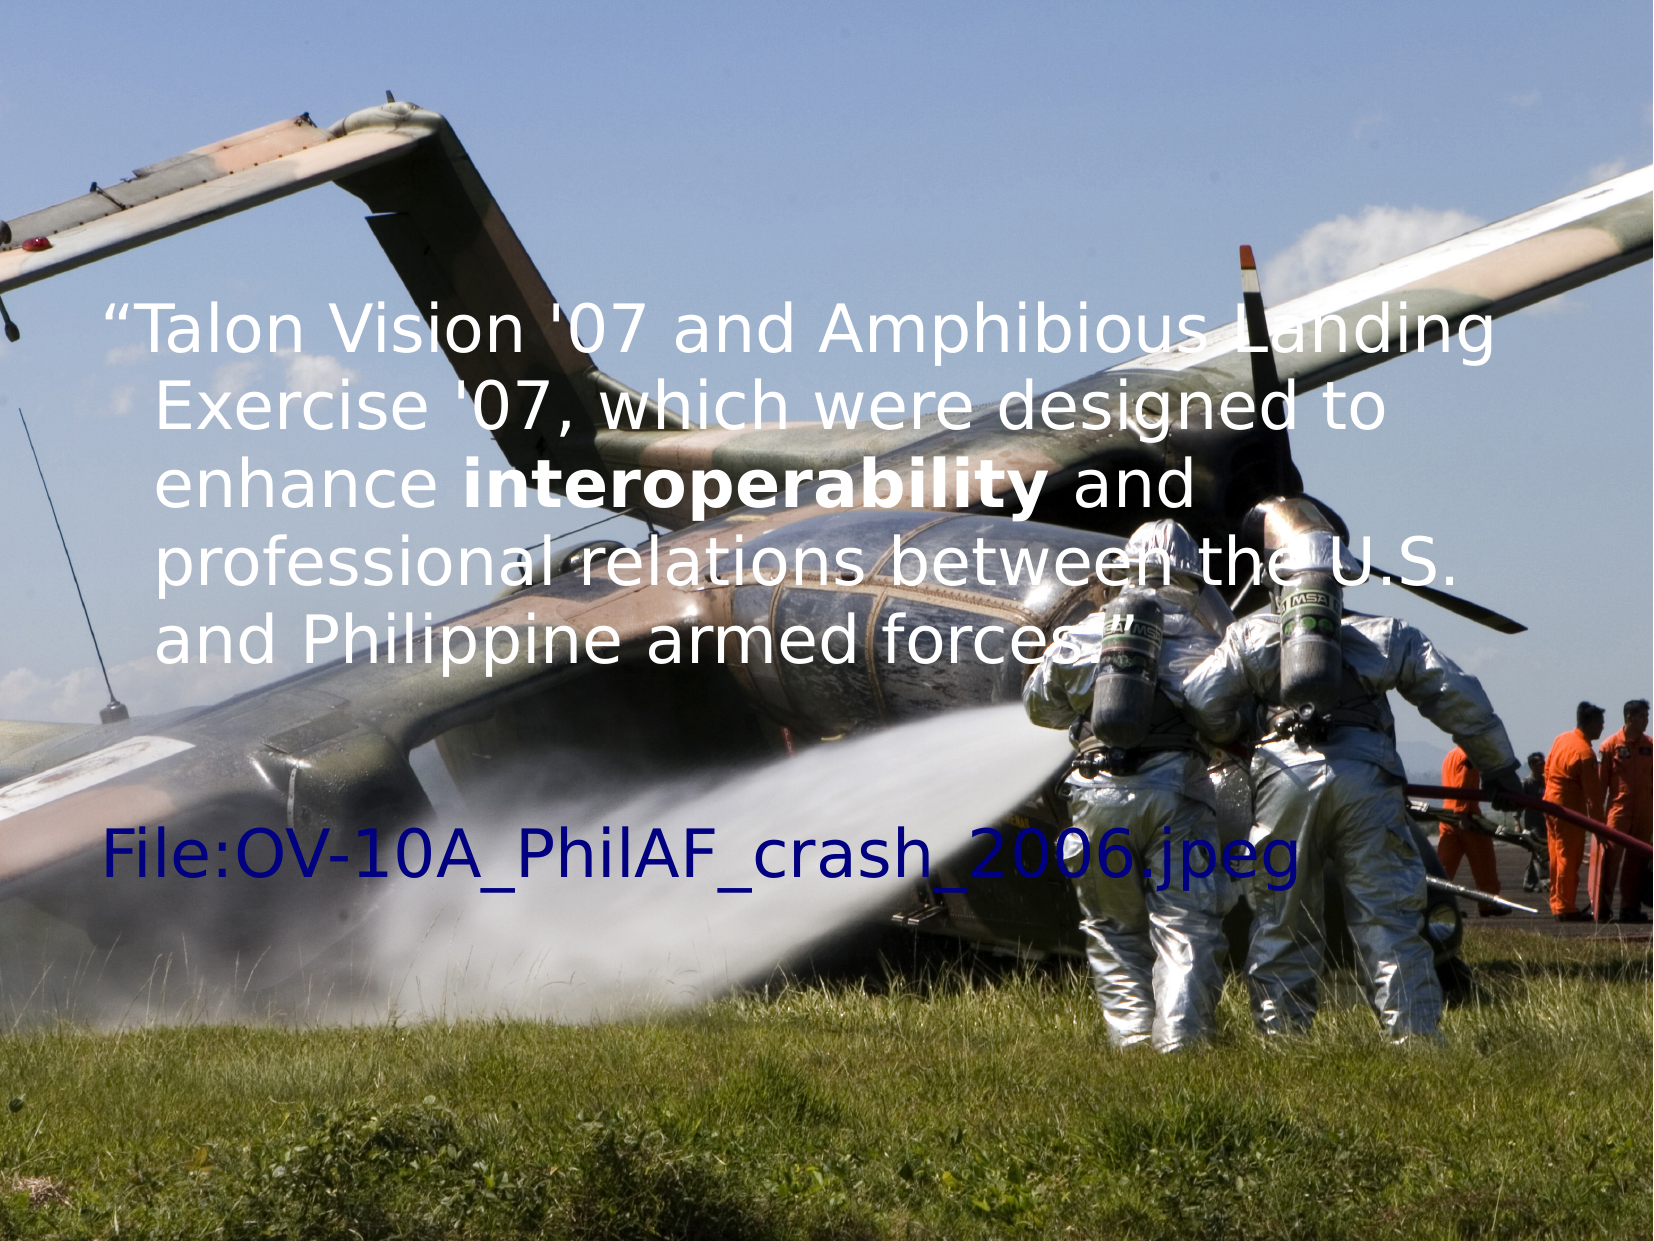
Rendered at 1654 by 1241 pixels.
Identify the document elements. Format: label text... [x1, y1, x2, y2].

list “Talon Vision '07 and Amphibious Landing Exercise '07, which were designed to enhance interoperability and professional relations between the U.S. and Philippine armed forces.” File:OV-10A_PhilAF_crash_2006.jpeg [82, 290, 1571, 1109]
picture [0, 0, 1653, 1241]
